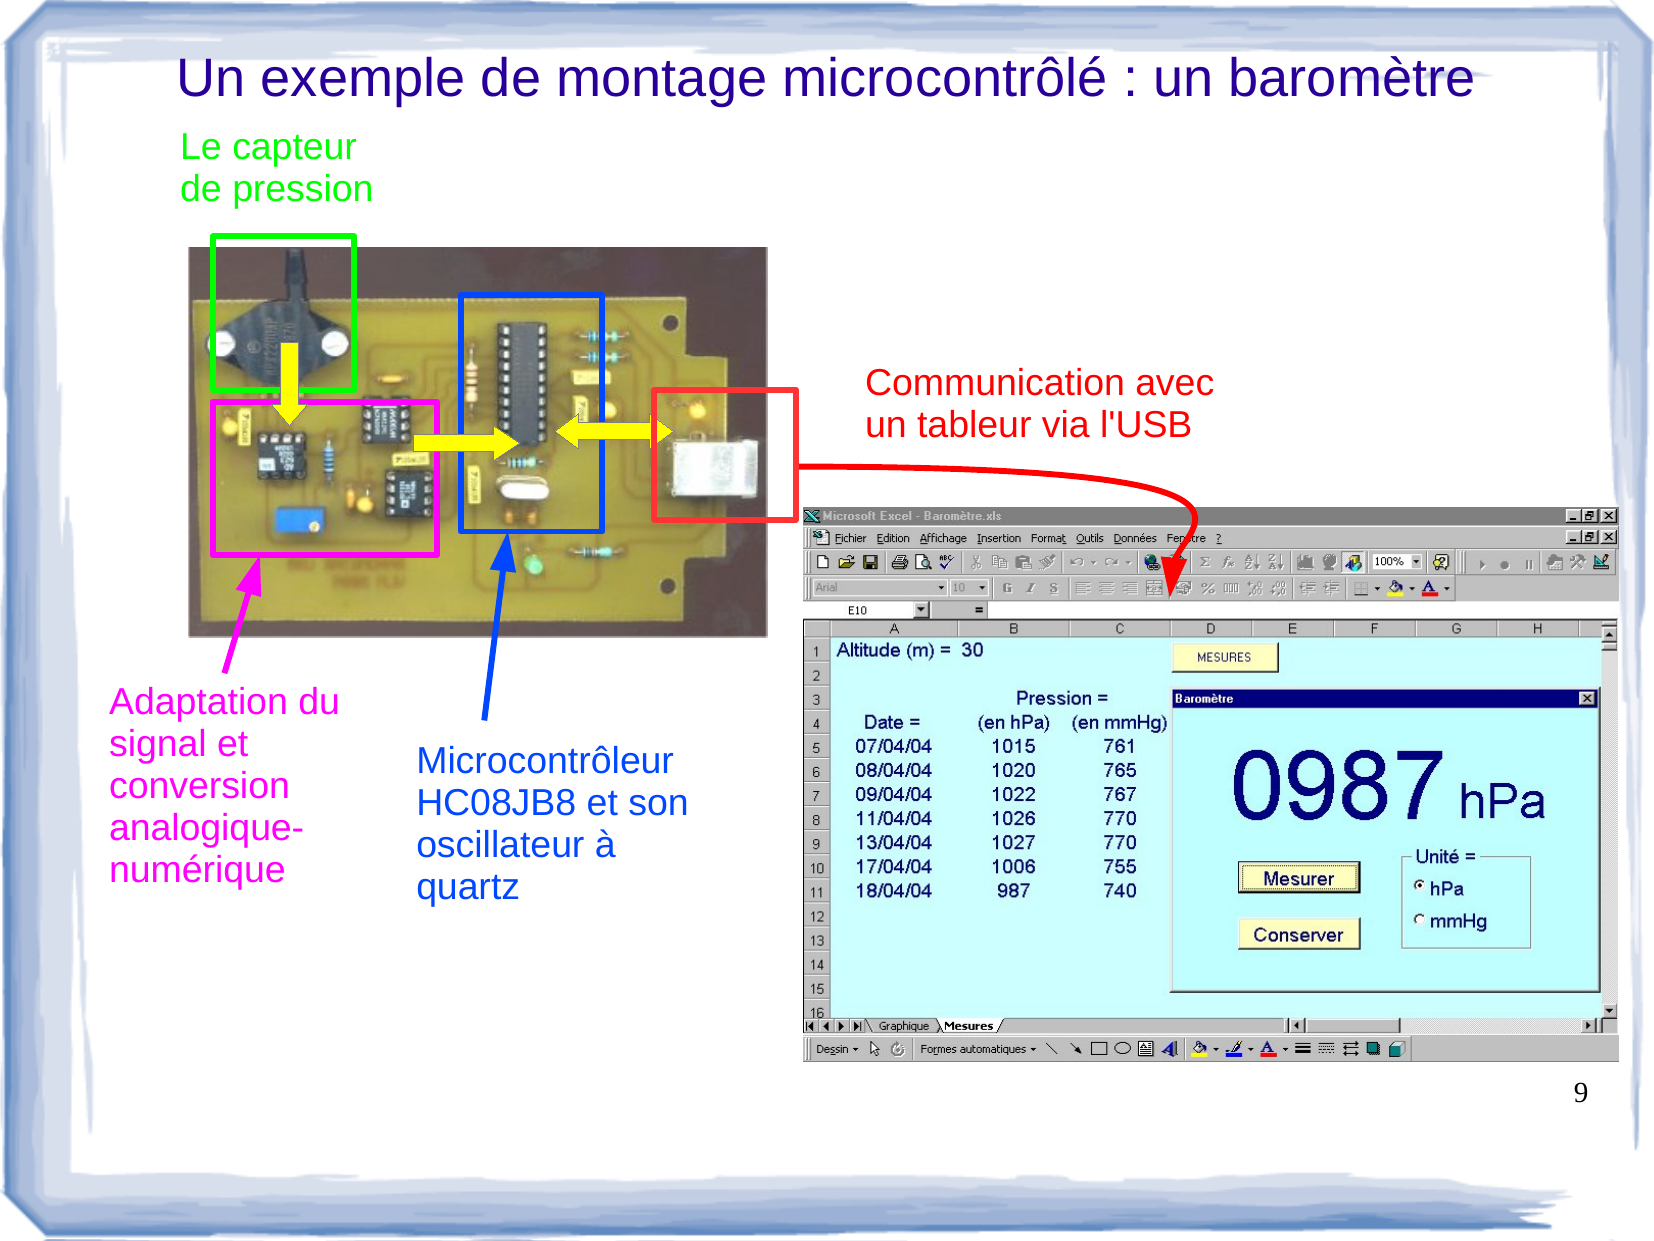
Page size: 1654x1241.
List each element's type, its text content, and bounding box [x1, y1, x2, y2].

text_box [555, 413, 651, 449]
text_box [271, 342, 308, 426]
title Un exemple de montage microcontrôlé : un baromètre [82, 47, 1571, 109]
text_box Adaptation du signal et conversion analogique-numérique [94, 673, 367, 898]
text_box Le capteur de pression [165, 118, 402, 217]
picture [0, 0, 1654, 1241]
text_box Communication avec un tableur via l'USB [850, 354, 1276, 454]
text_box [413, 425, 520, 461]
text_box Microcontrôleur HC08JB8 et son oscillateur à quartz [401, 732, 721, 922]
text_box [657, 418, 674, 444]
